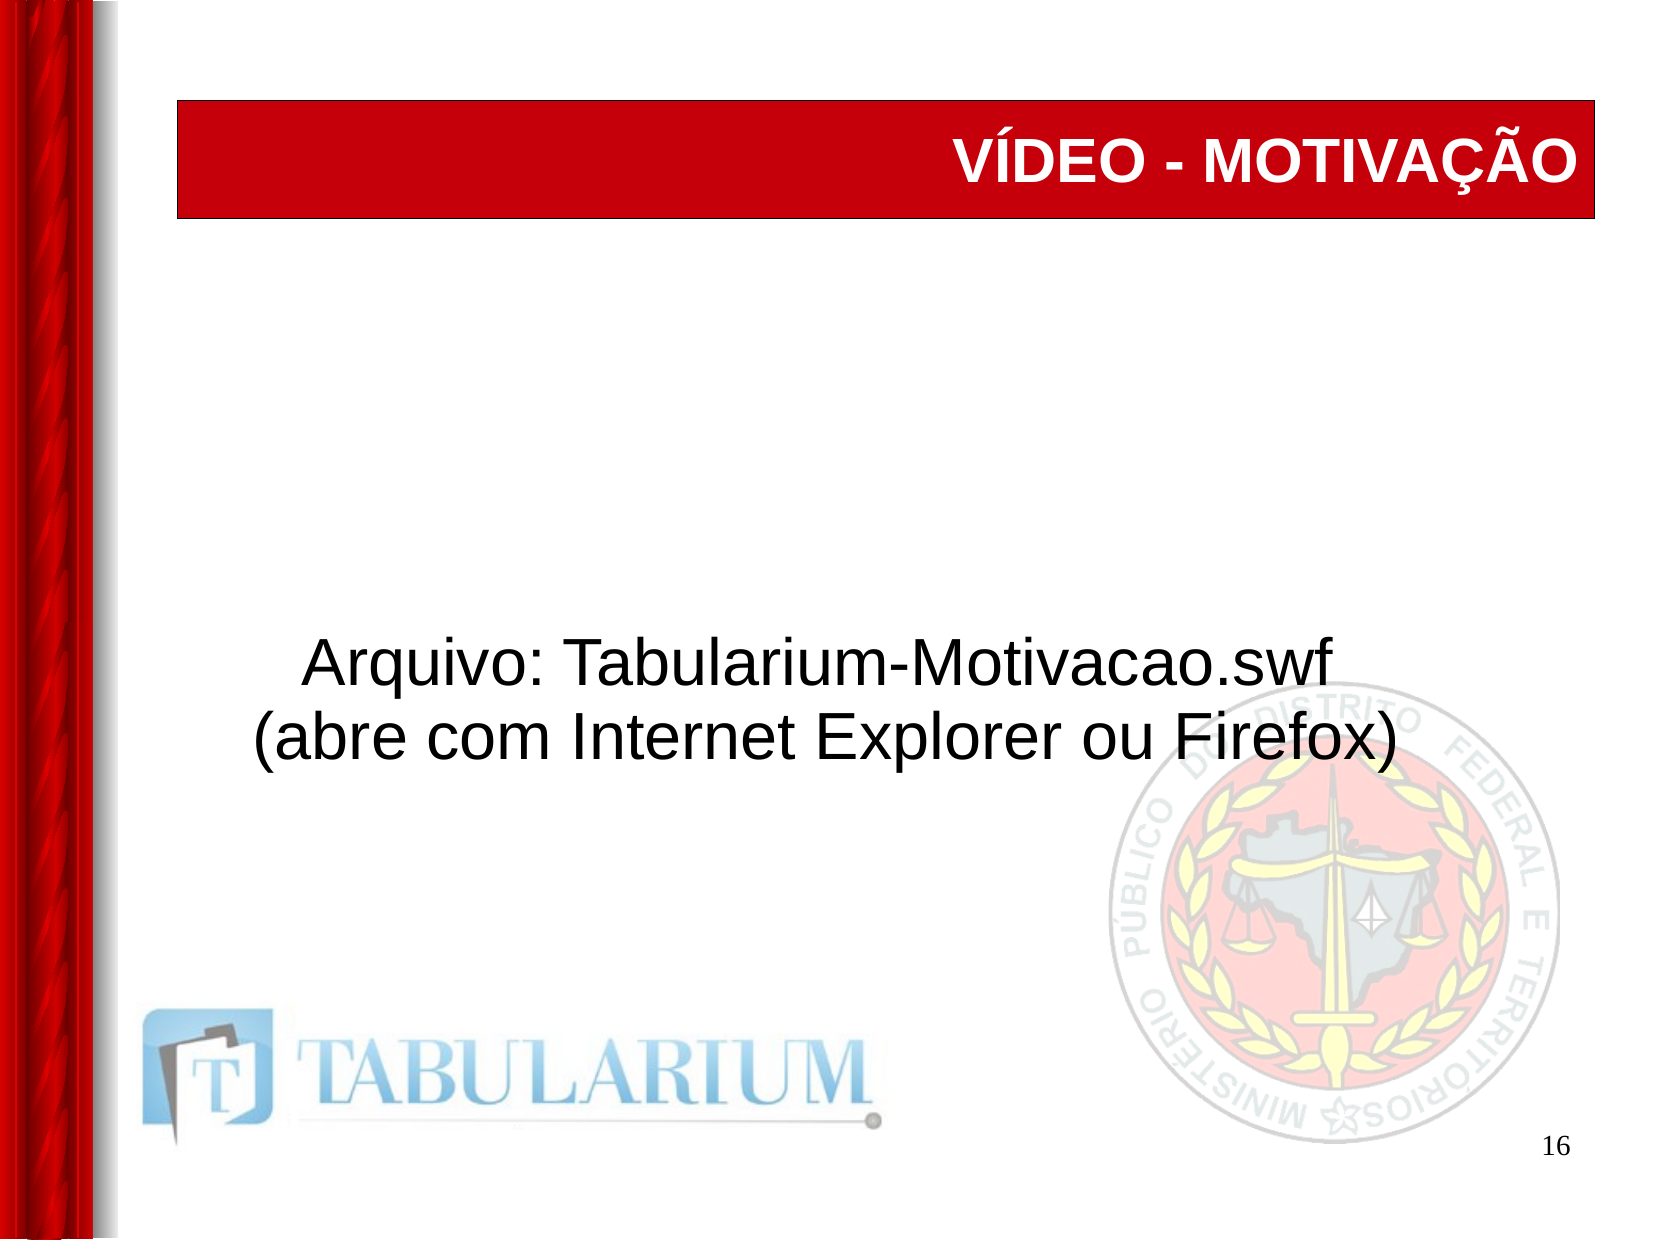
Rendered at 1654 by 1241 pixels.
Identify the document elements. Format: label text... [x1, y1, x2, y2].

subtitle Arquivo: Tabularium-Motivacao.swf (abre com Internet Explorer ou Firefox) [82, 297, 1571, 1102]
text_box VÍDEO - MOTIVAÇÃO [206, 118, 1595, 205]
